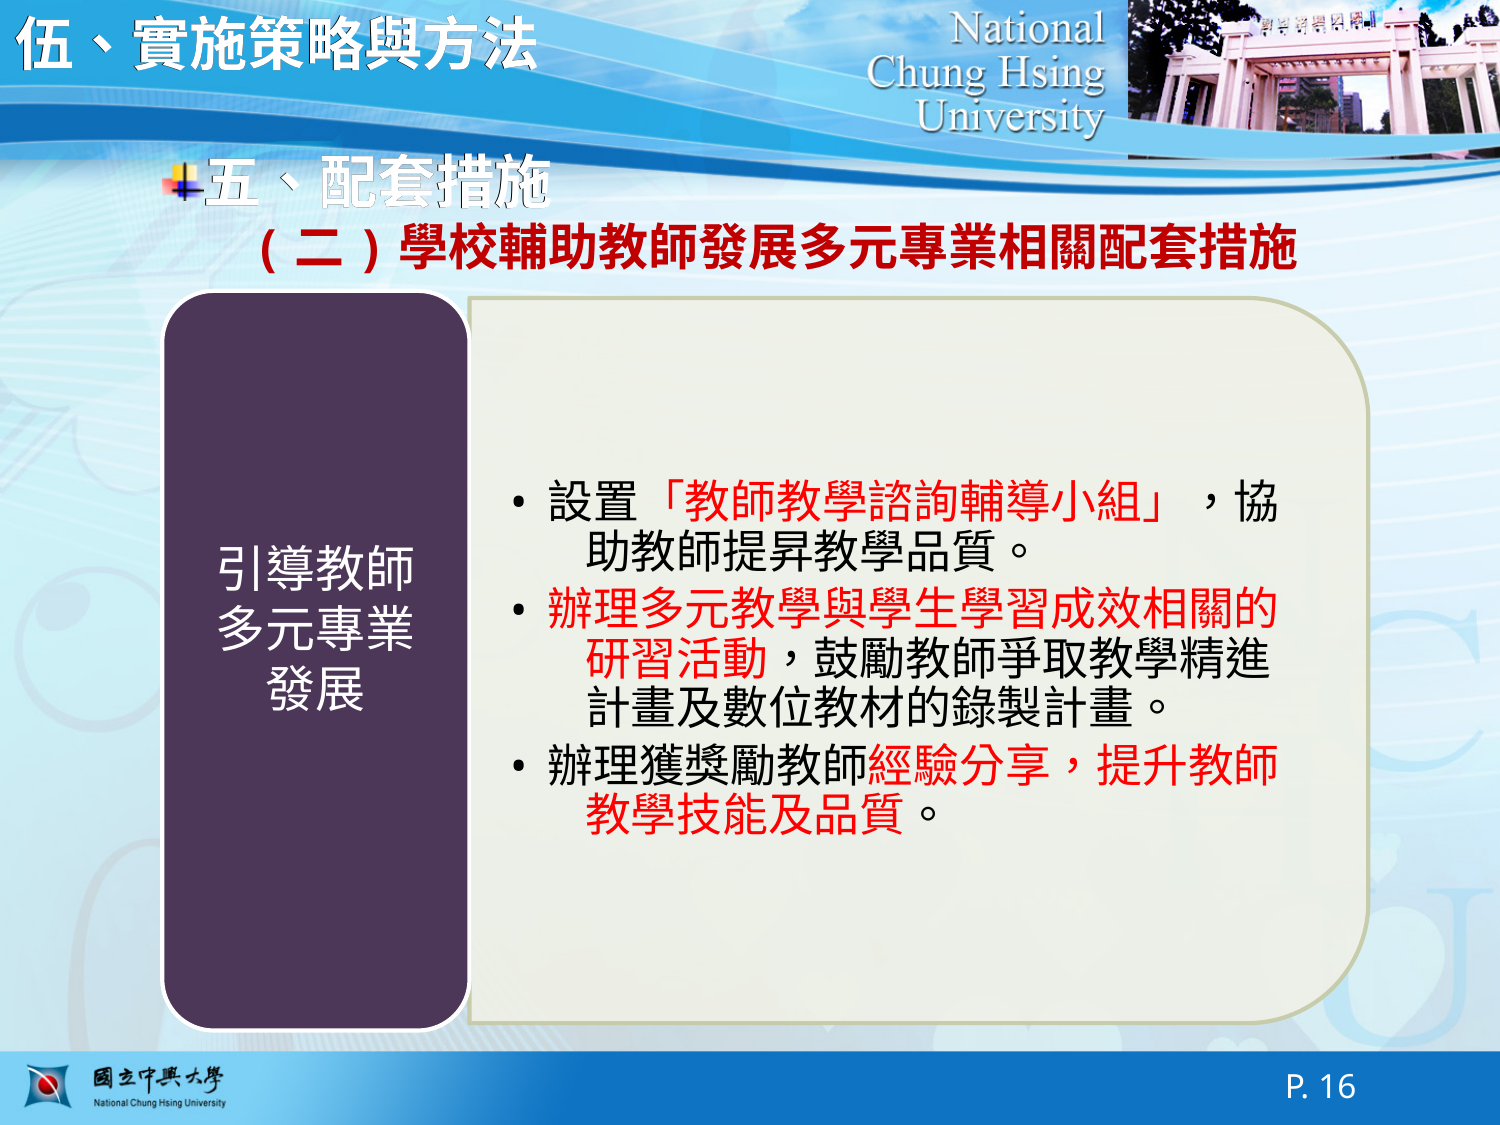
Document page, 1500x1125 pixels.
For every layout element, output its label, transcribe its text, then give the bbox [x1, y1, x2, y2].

text_box 五、配套措施 (二)學校輔助教師發展多元專業相關配套措施 [148, 138, 1317, 283]
text_box 伍、實施策略與方法 [0, 0, 821, 79]
text_box 設置「教師教學諮詢輔導小組」，協助教師提昇教學品質。 辦理多元教學與學生學習成效相關的研習活動，鼓勵教師爭取教學精進計畫及數位教材的錄製計畫。 辦理獲獎勵教師經驗分享，提升教師教學技能及品質。 [469, 297, 1369, 1024]
text_box 引導教師多元專業發展 [162, 290, 470, 1031]
